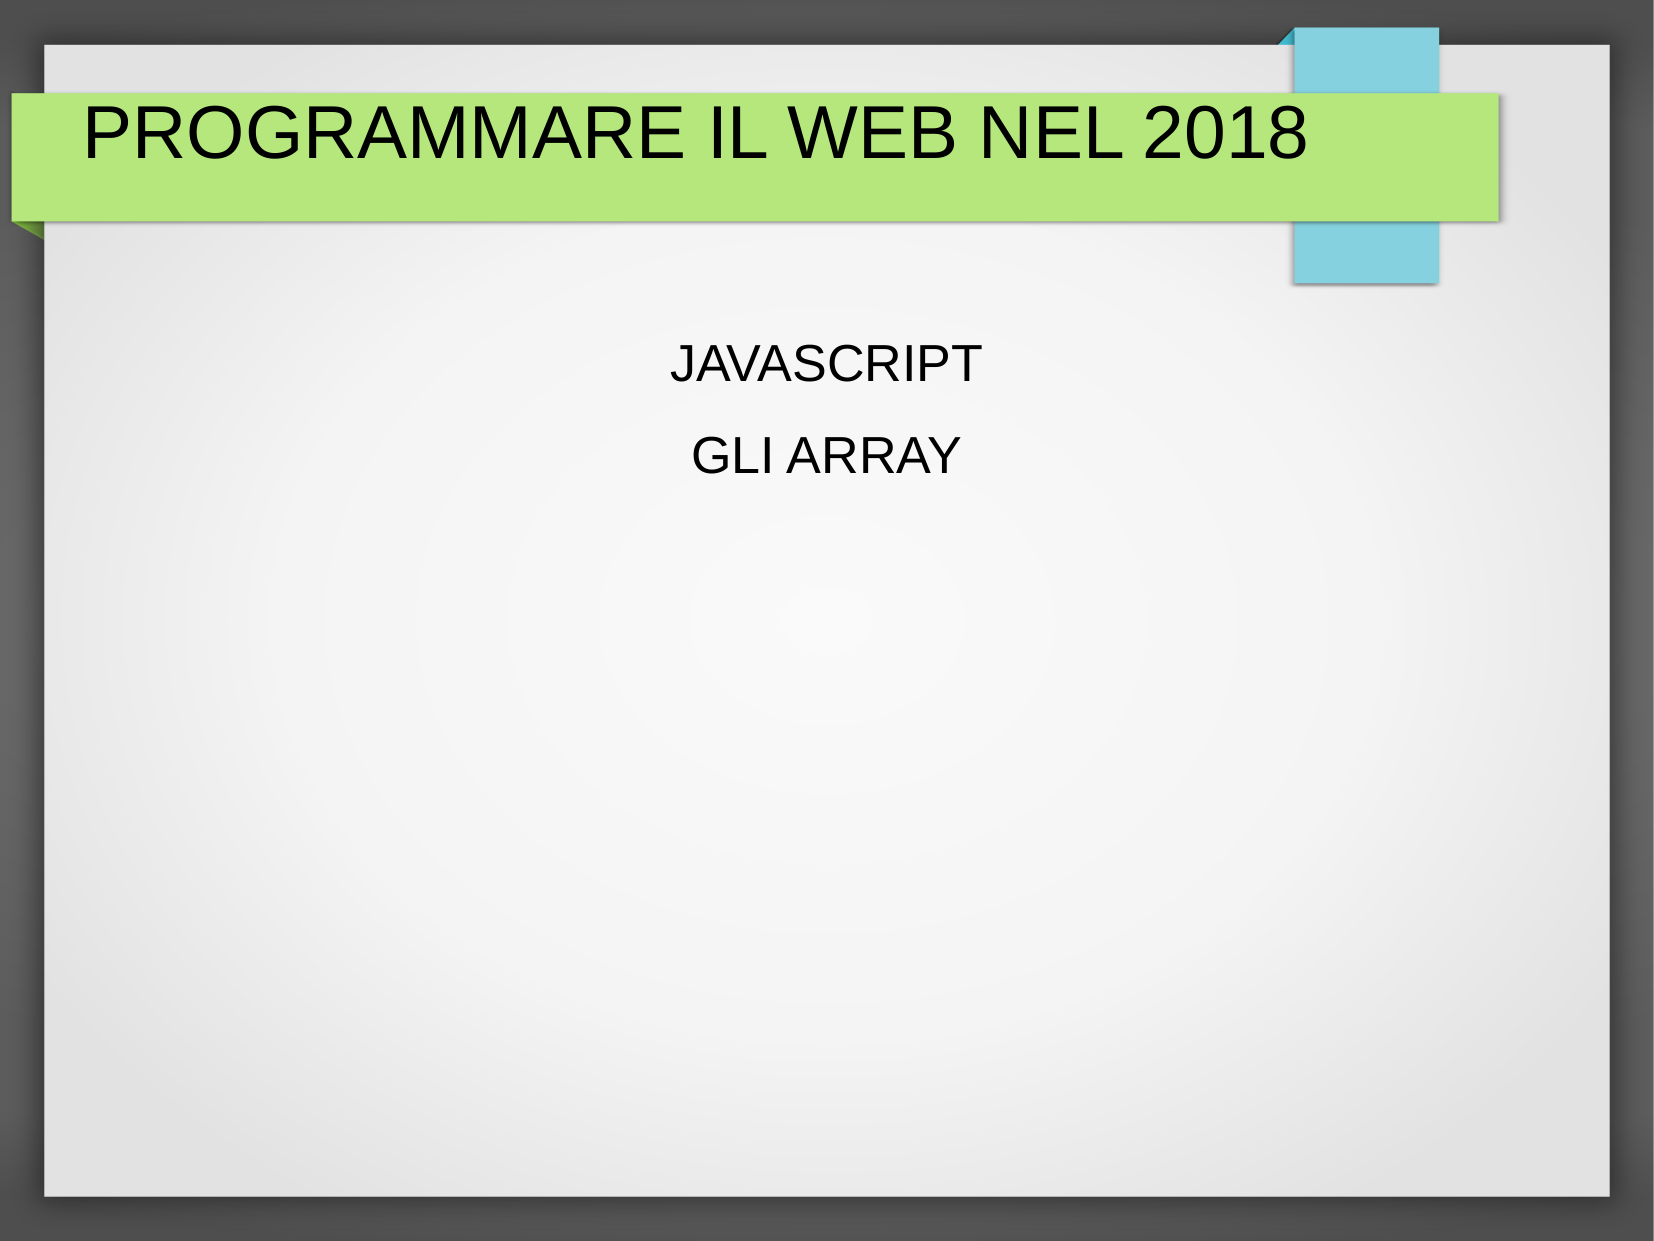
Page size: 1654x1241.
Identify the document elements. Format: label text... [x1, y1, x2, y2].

picture [0, 0, 1654, 1241]
subtitle JAVASCRIPT GLI ARRAY [82, 250, 1571, 1015]
title PROGRAMMARE IL WEB NEL 2018 [82, 44, 1489, 213]
